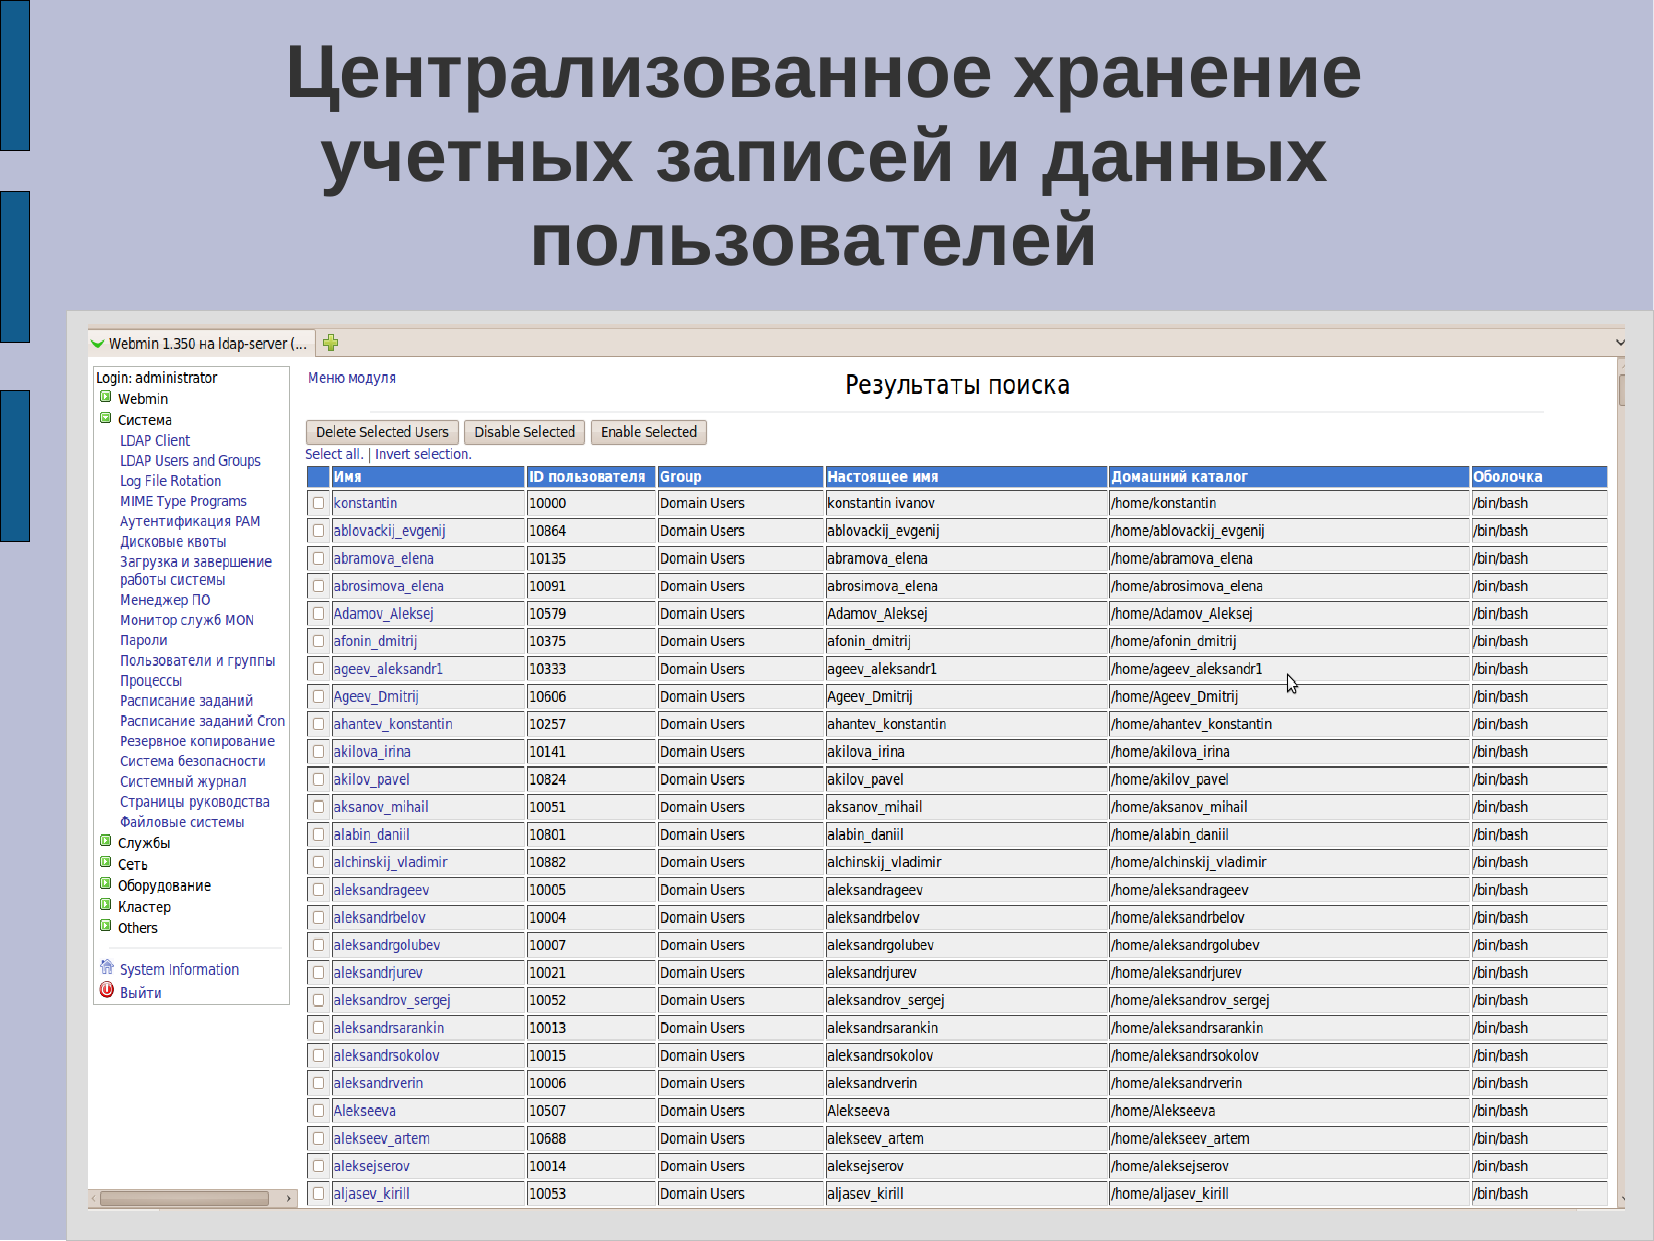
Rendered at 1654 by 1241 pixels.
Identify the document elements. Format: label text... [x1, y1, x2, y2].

title Централизованное хранение учетных записей и данных пользователей [118, 29, 1531, 282]
picture [88, 324, 1625, 1211]
